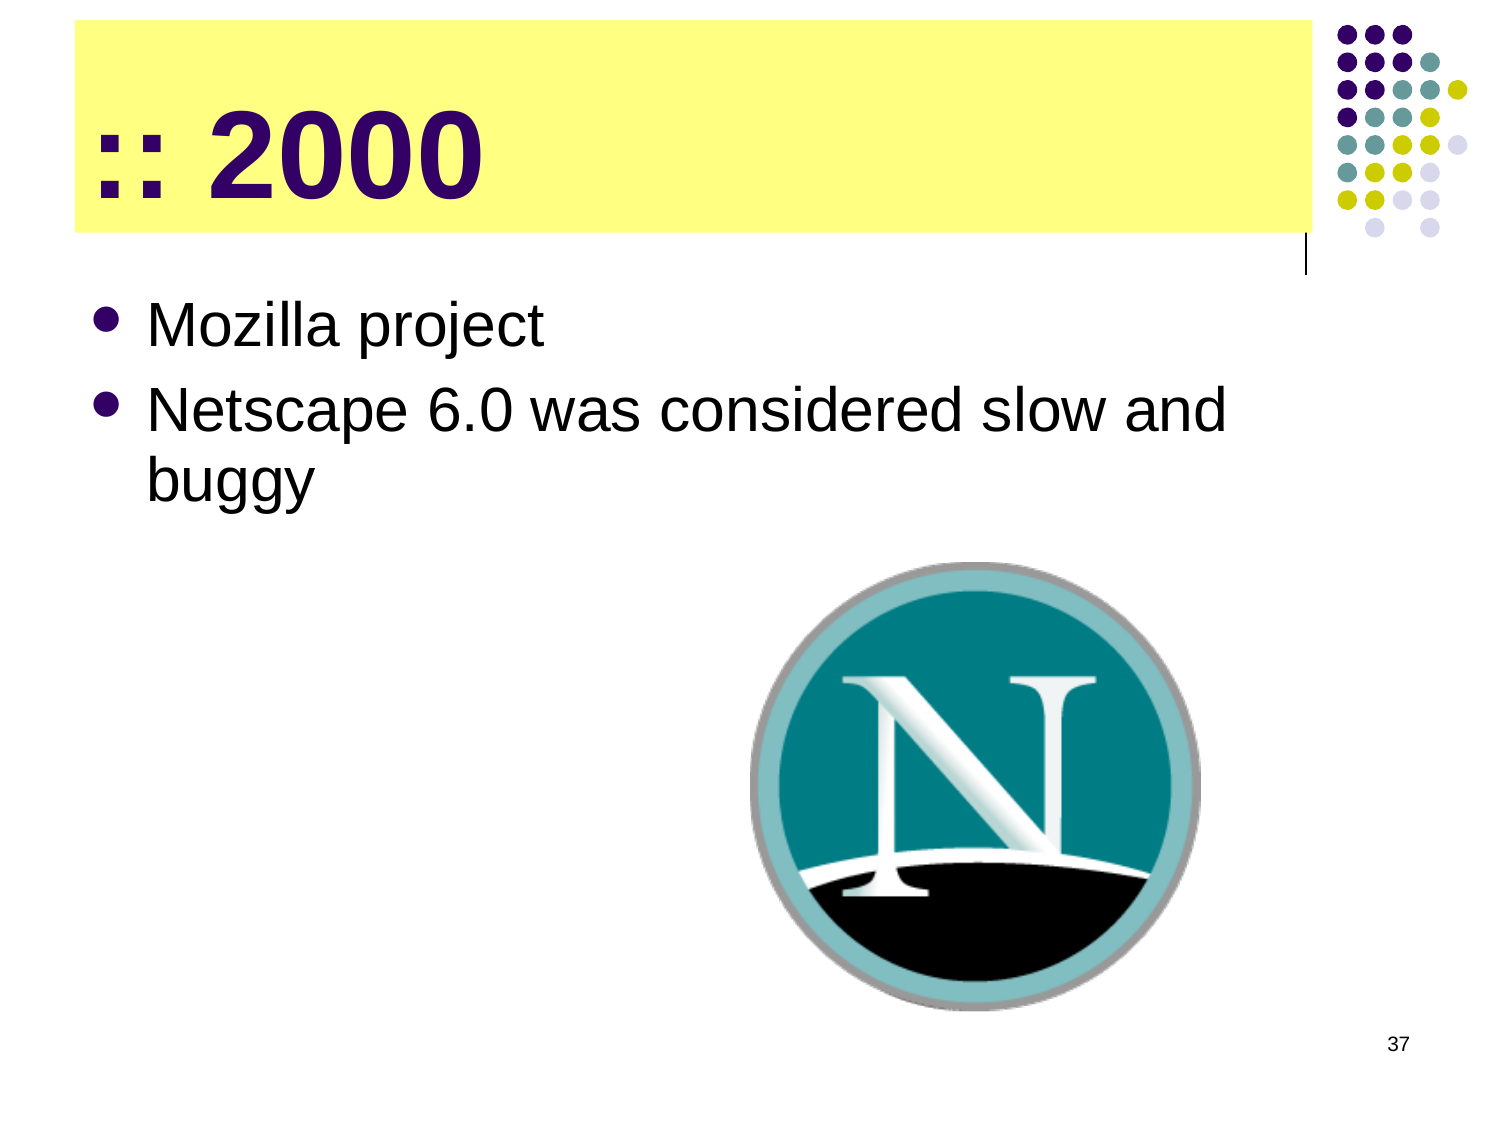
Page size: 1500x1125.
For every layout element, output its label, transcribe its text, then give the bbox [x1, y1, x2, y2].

title :: 2000 [74, 20, 1313, 233]
list Mozilla project Netscape 6.0 was considered slow and buggy [75, 282, 1426, 1006]
picture [750, 562, 1201, 1013]
